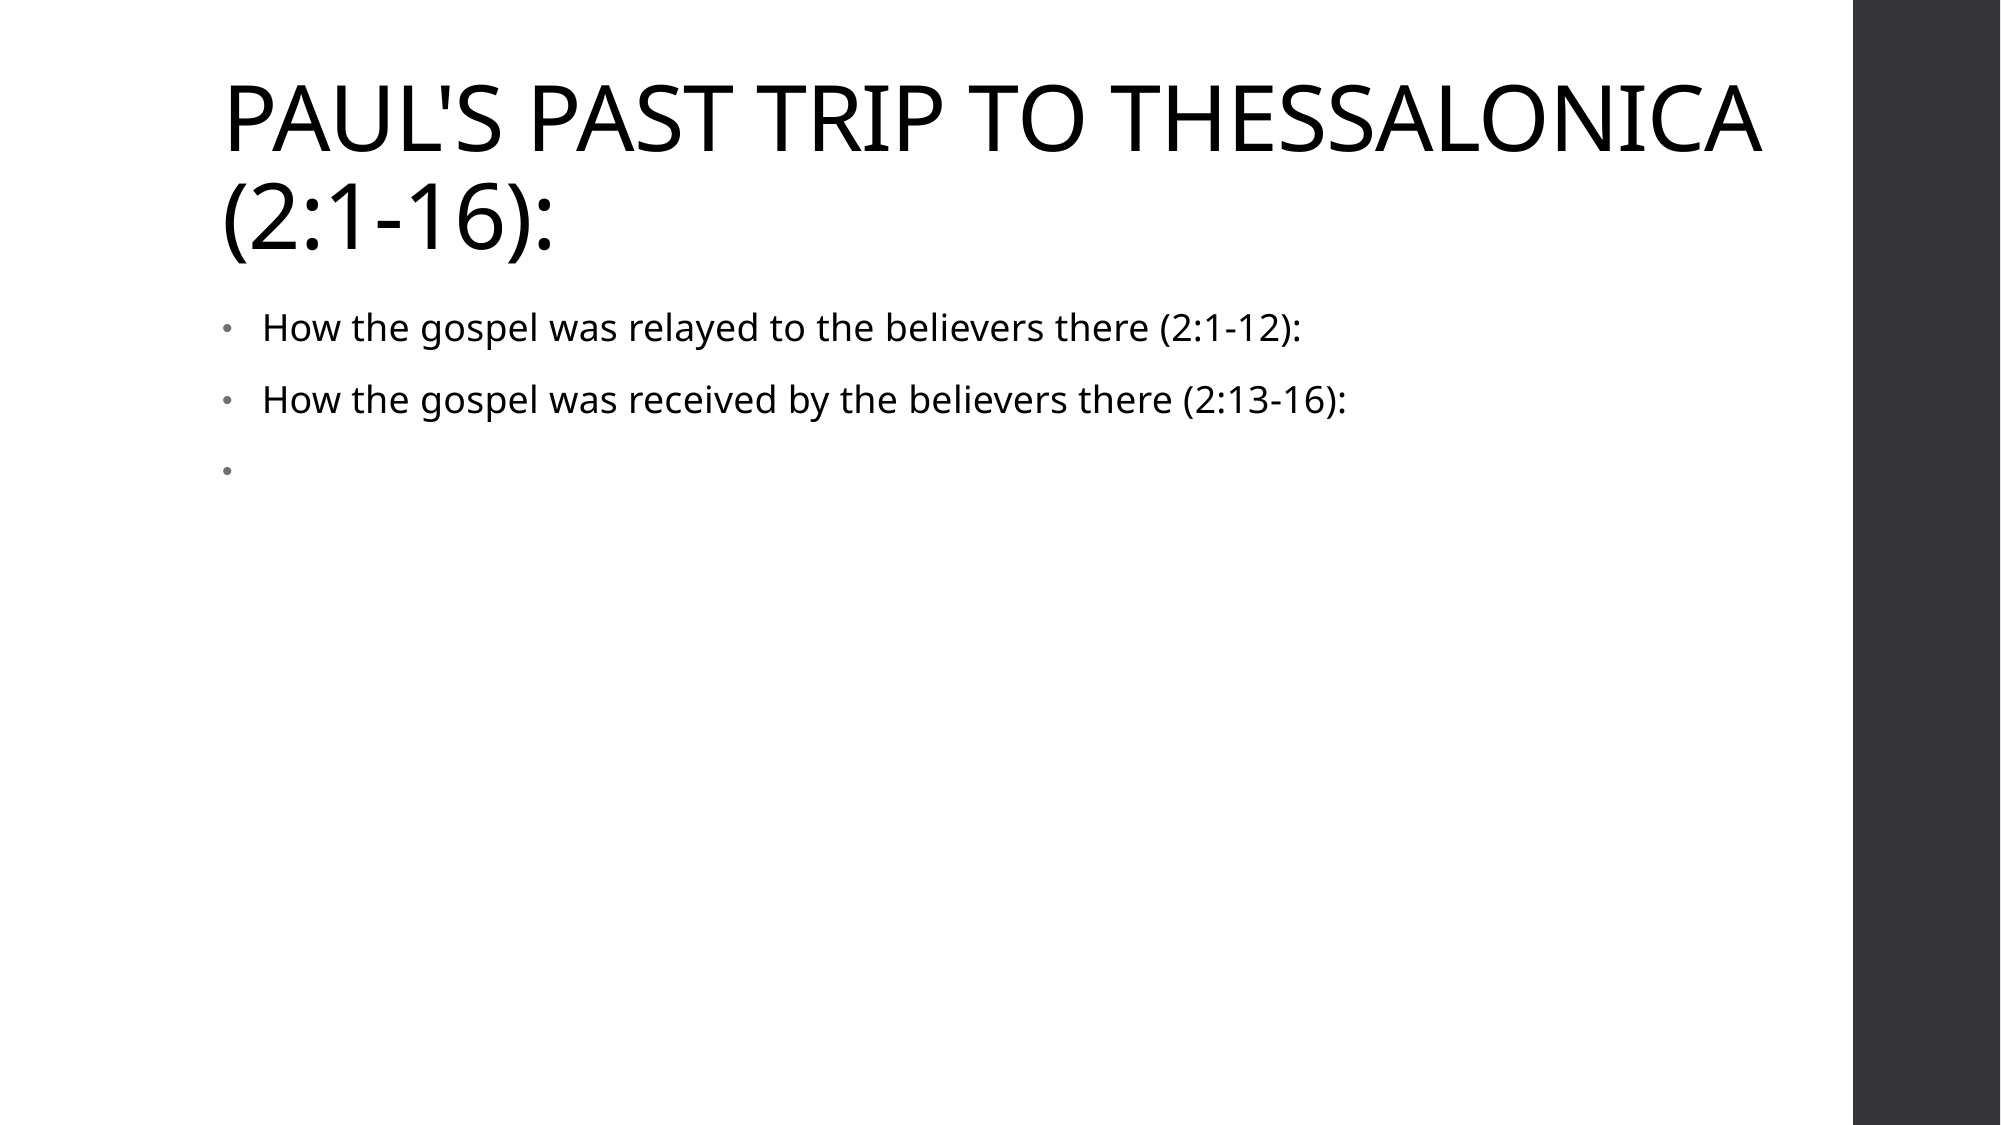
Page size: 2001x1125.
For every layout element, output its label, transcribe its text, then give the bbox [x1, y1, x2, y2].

list How the gospel was relayed to the believers there (2:1-12): How the gospel was received by the believers there (2:13-16): [206, 299, 1617, 1014]
title PAUL'S PAST TRIP TO THESSALONICA (2:1-16): [206, 60, 1797, 278]
